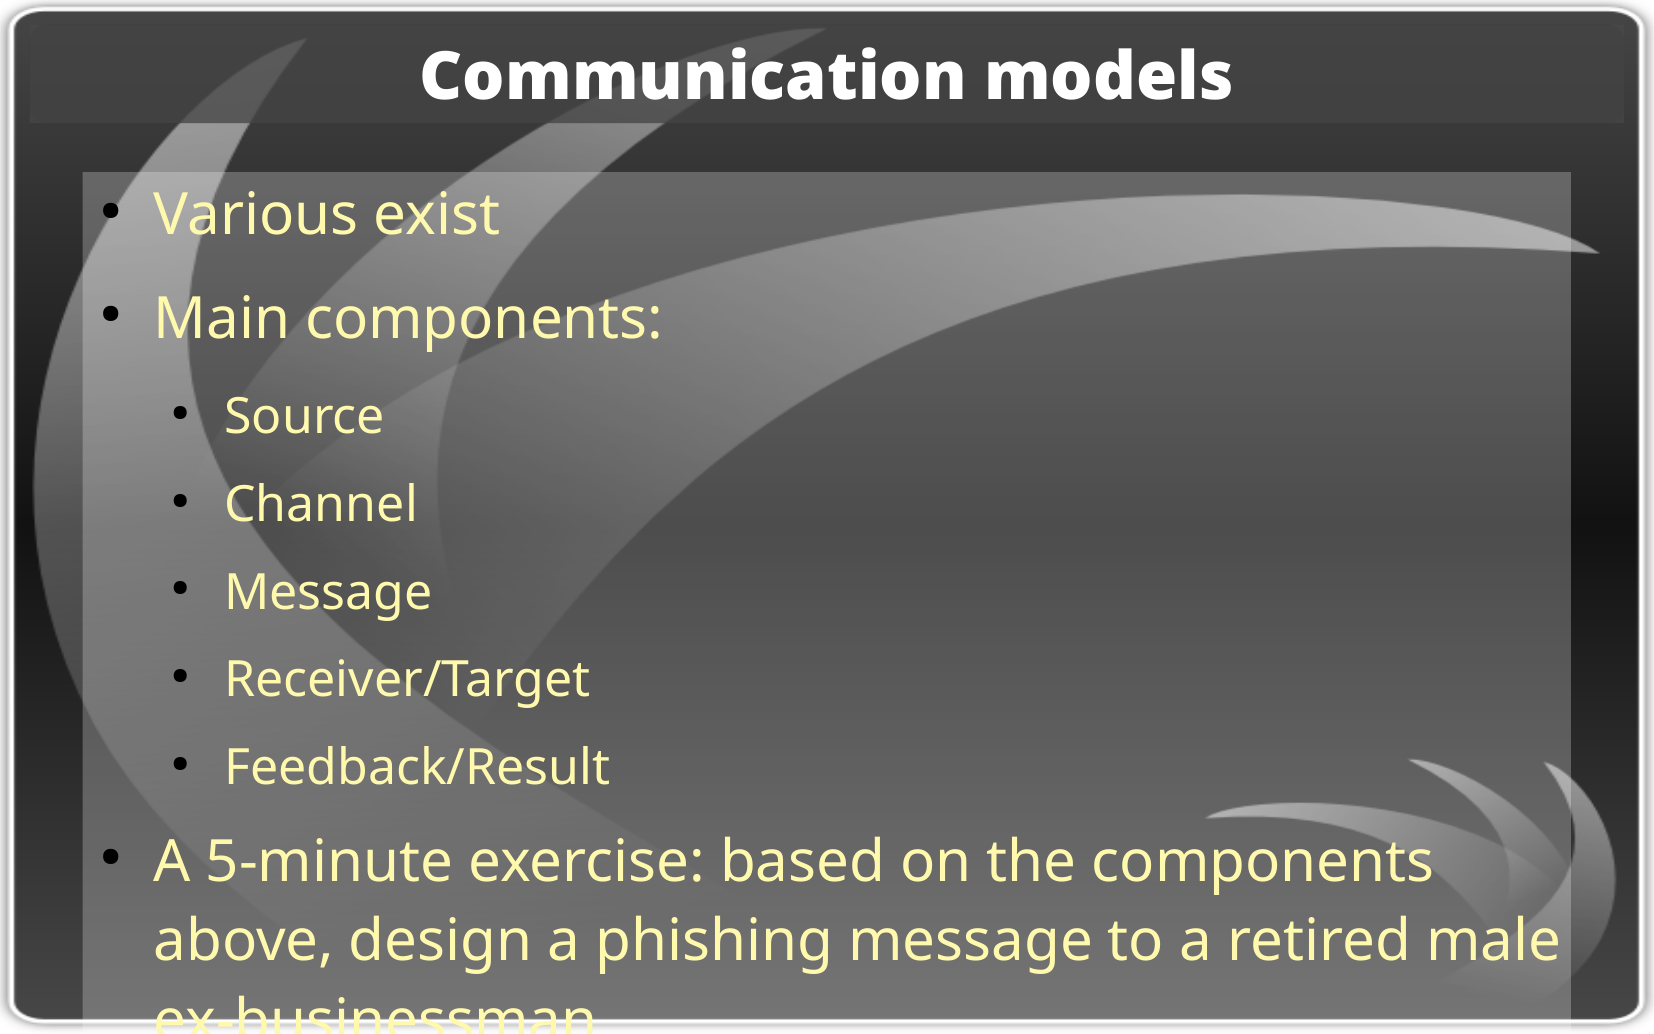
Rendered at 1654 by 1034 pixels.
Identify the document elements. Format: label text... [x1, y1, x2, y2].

title Communication models [29, 24, 1625, 124]
picture [0, 0, 1654, 1034]
list Various exist Main components: Source Channel Message Receiver/Target Feedback/Result A 5-minute exercise: based on the components above, design a phishing message to a retired male ex-businessman [82, 172, 1571, 950]
